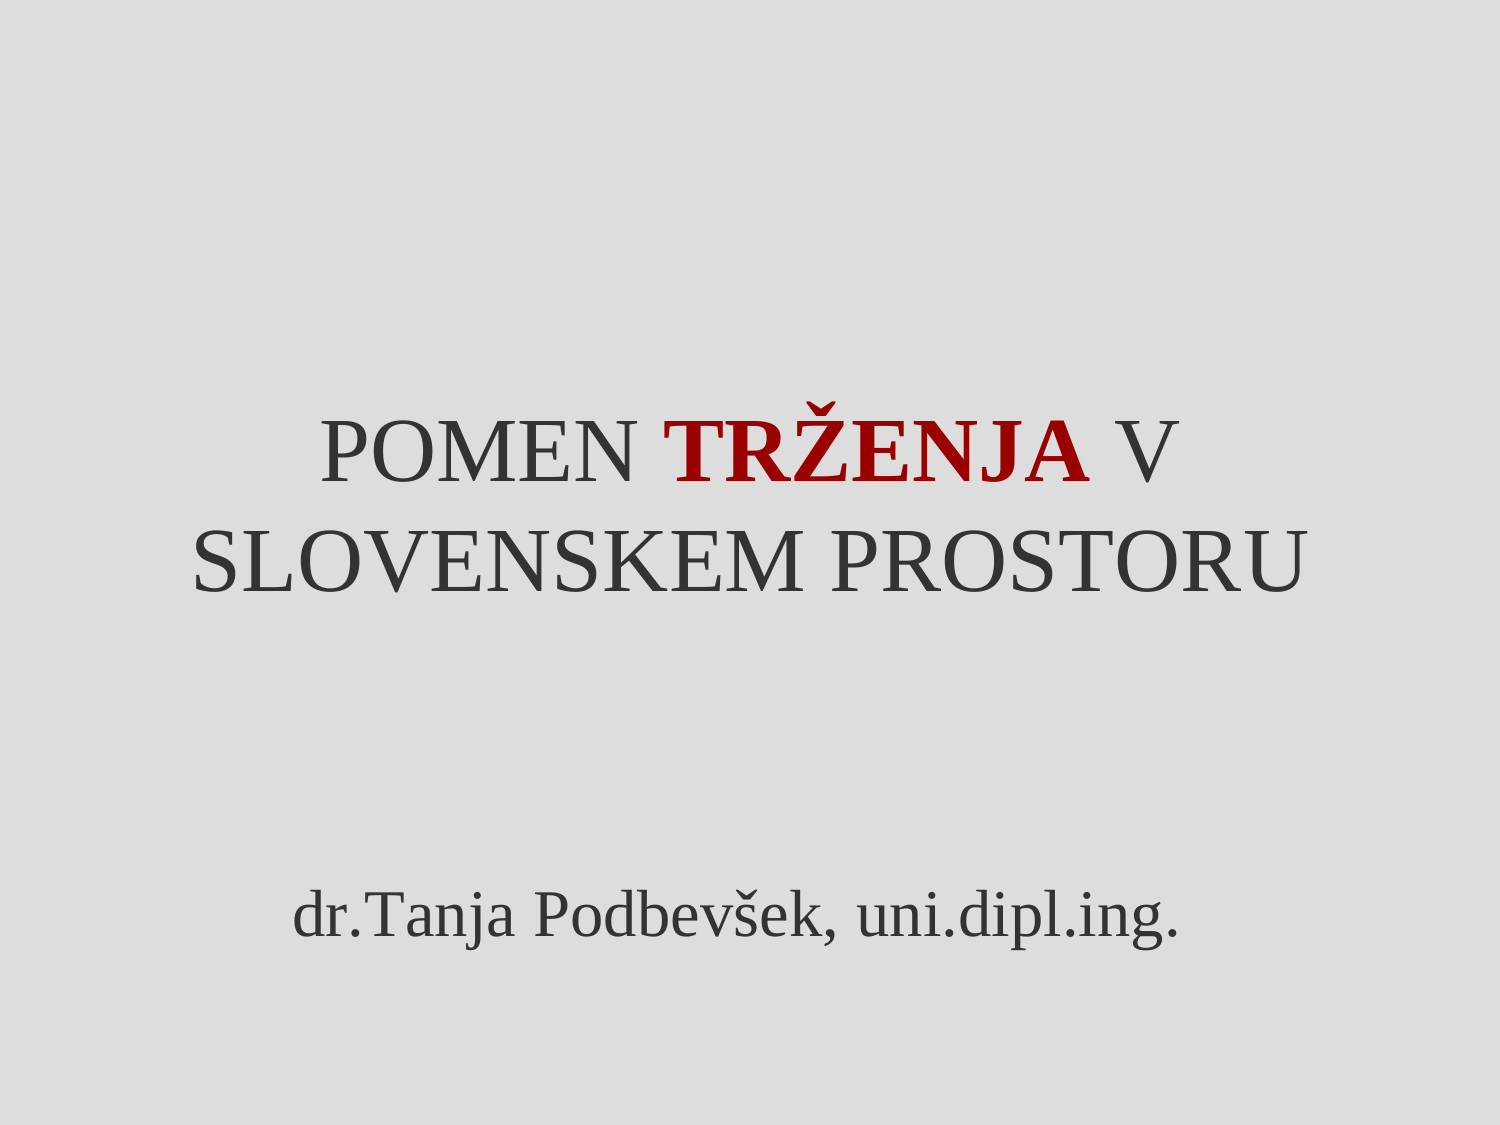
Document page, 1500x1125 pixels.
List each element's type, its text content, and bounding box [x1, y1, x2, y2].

text_box dr.Tanja Podbevšek, uni.dipl.ing. [212, 862, 1263, 1001]
title POMEN TRŽENJA V SLOVENSKEM PROSTORU [112, 237, 1388, 763]
